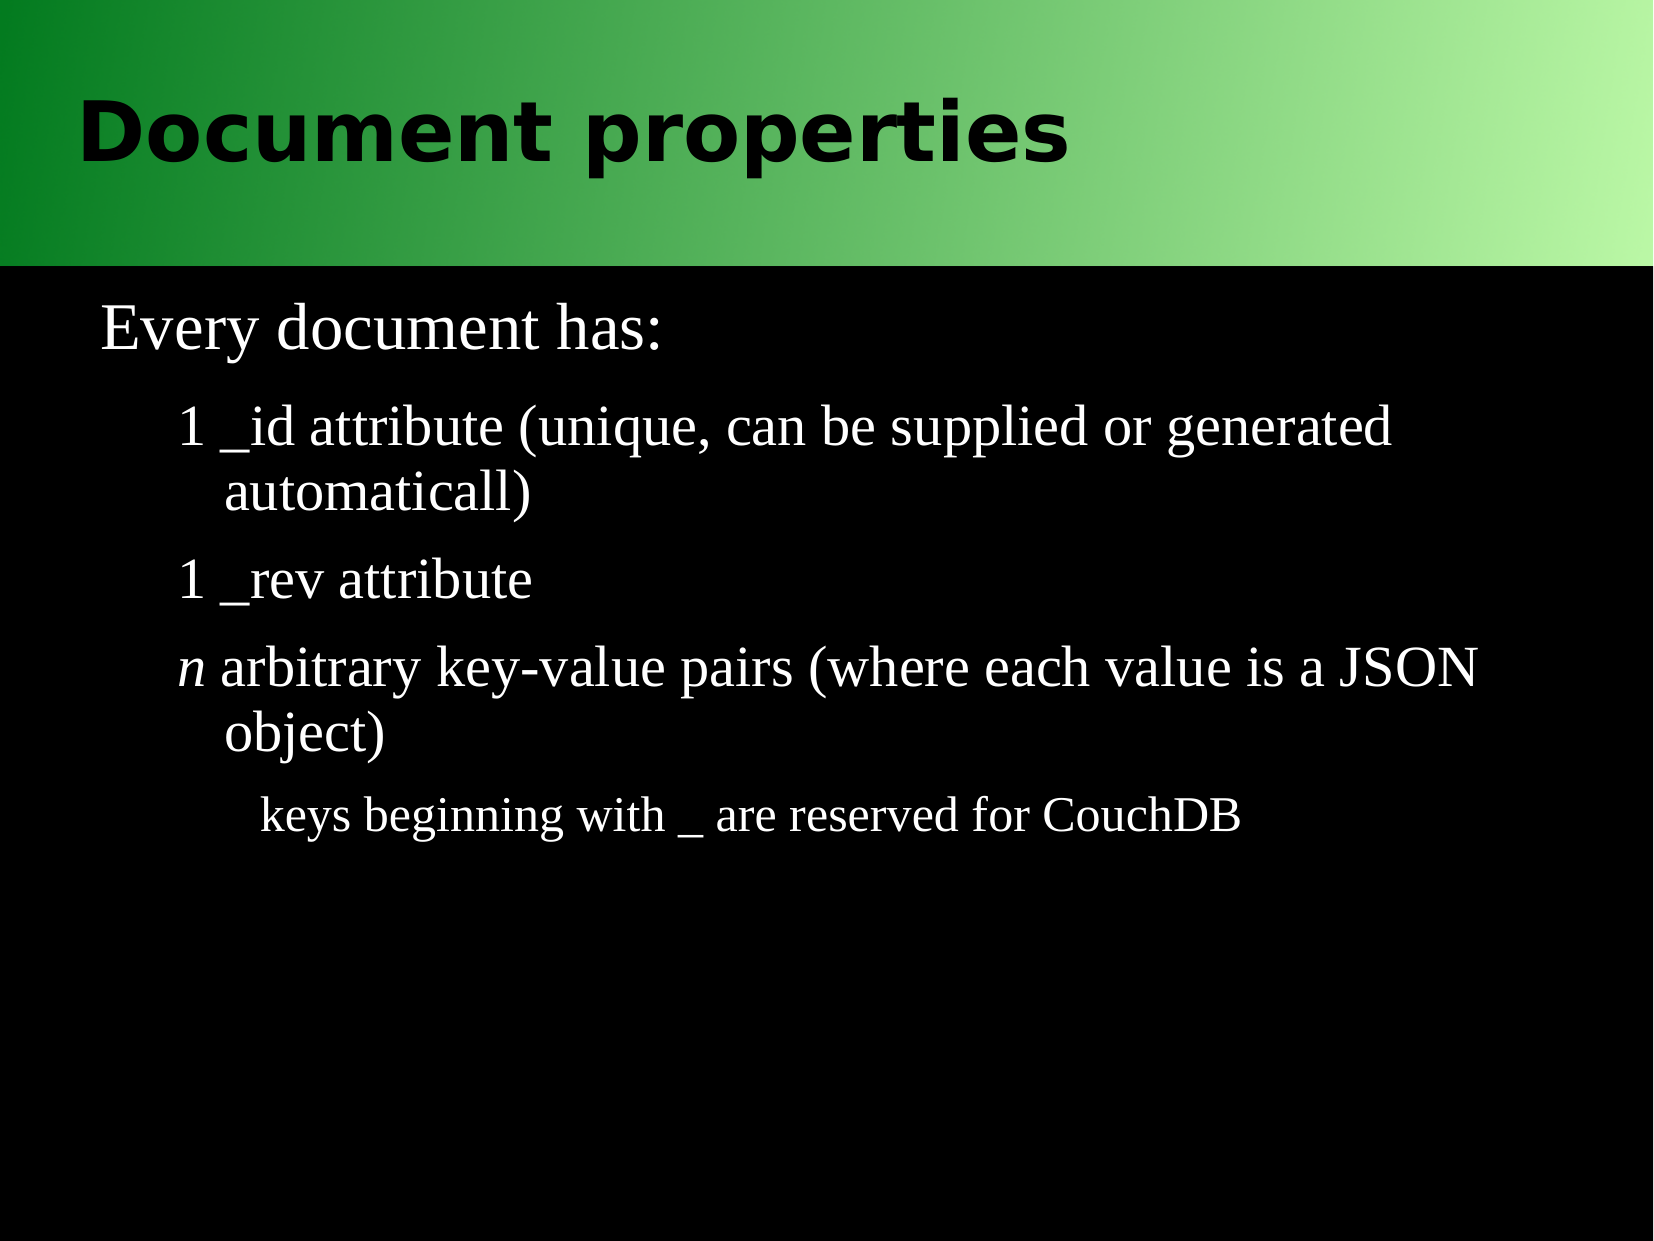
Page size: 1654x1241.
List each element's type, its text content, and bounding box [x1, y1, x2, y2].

list Every document has: 1 _id attribute (unique, can be supplied or generated automaticall) 1 _rev attribute n arbitrary key-value pairs (where each value is a JSON object) keys beginning with _ are reserved for CouchDB [82, 290, 1571, 1109]
picture [0, 0, 1654, 1241]
title Document properties [76, 29, 1565, 237]
